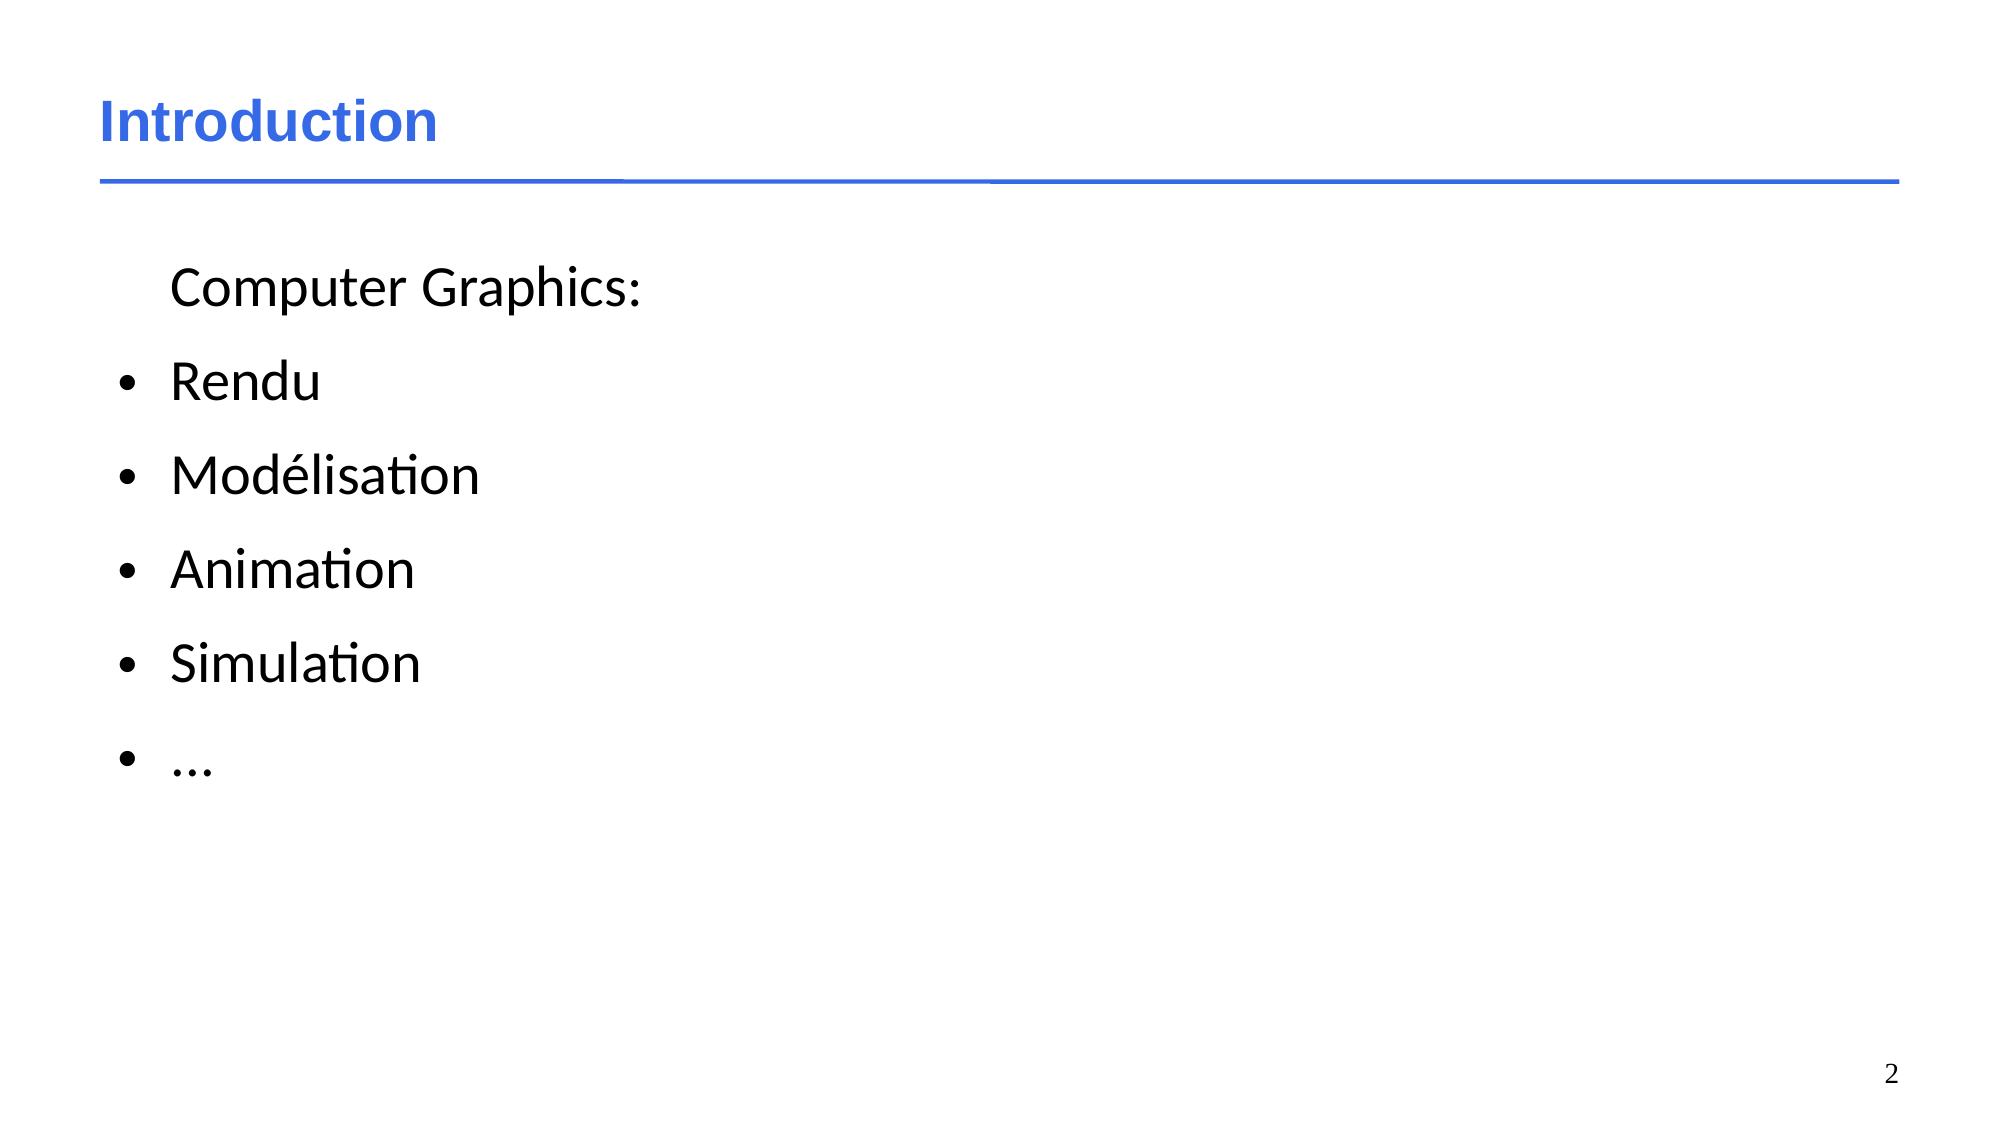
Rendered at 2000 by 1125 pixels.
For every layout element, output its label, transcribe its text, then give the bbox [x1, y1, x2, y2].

title Introduction [99, 27, 1900, 215]
list Computer Graphics: Rendu Modélisation Animation Simulation ... [99, 263, 1900, 976]
